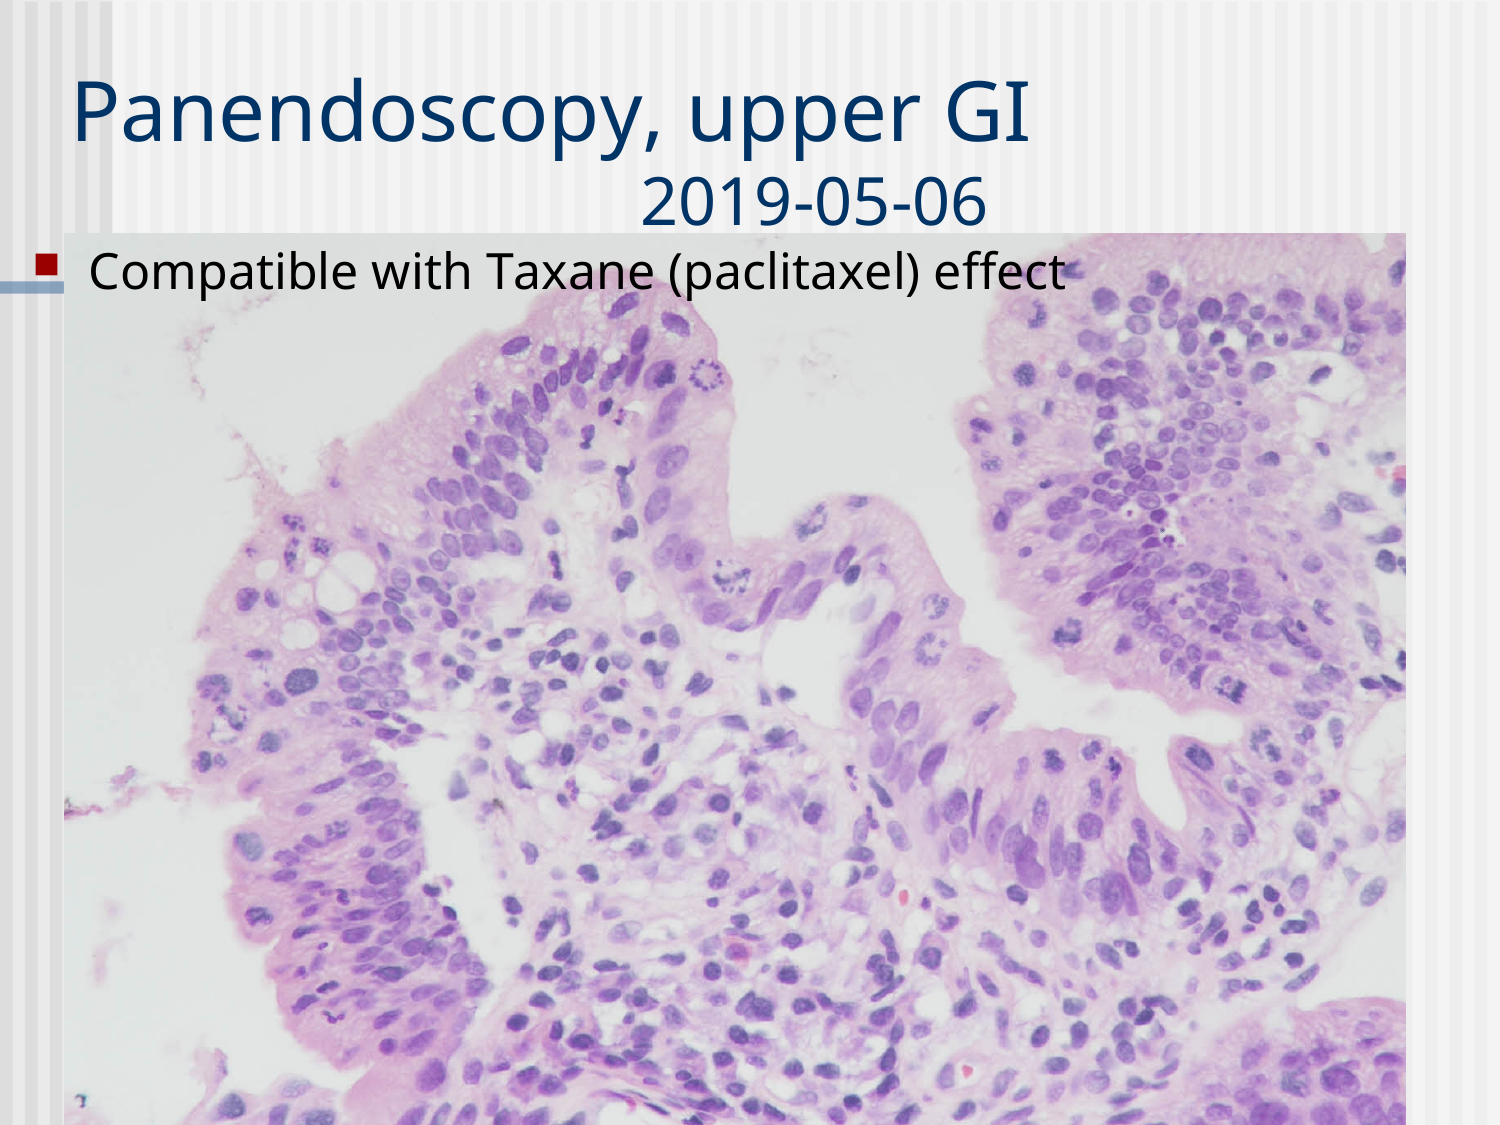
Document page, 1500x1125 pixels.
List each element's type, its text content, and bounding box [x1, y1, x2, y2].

picture [64, 233, 1406, 1125]
title Panendoscopy, upper GI 2019-05-06 [55, 49, 1395, 247]
list Compatible with Taxane (paclitaxel) effect [17, 231, 1294, 920]
